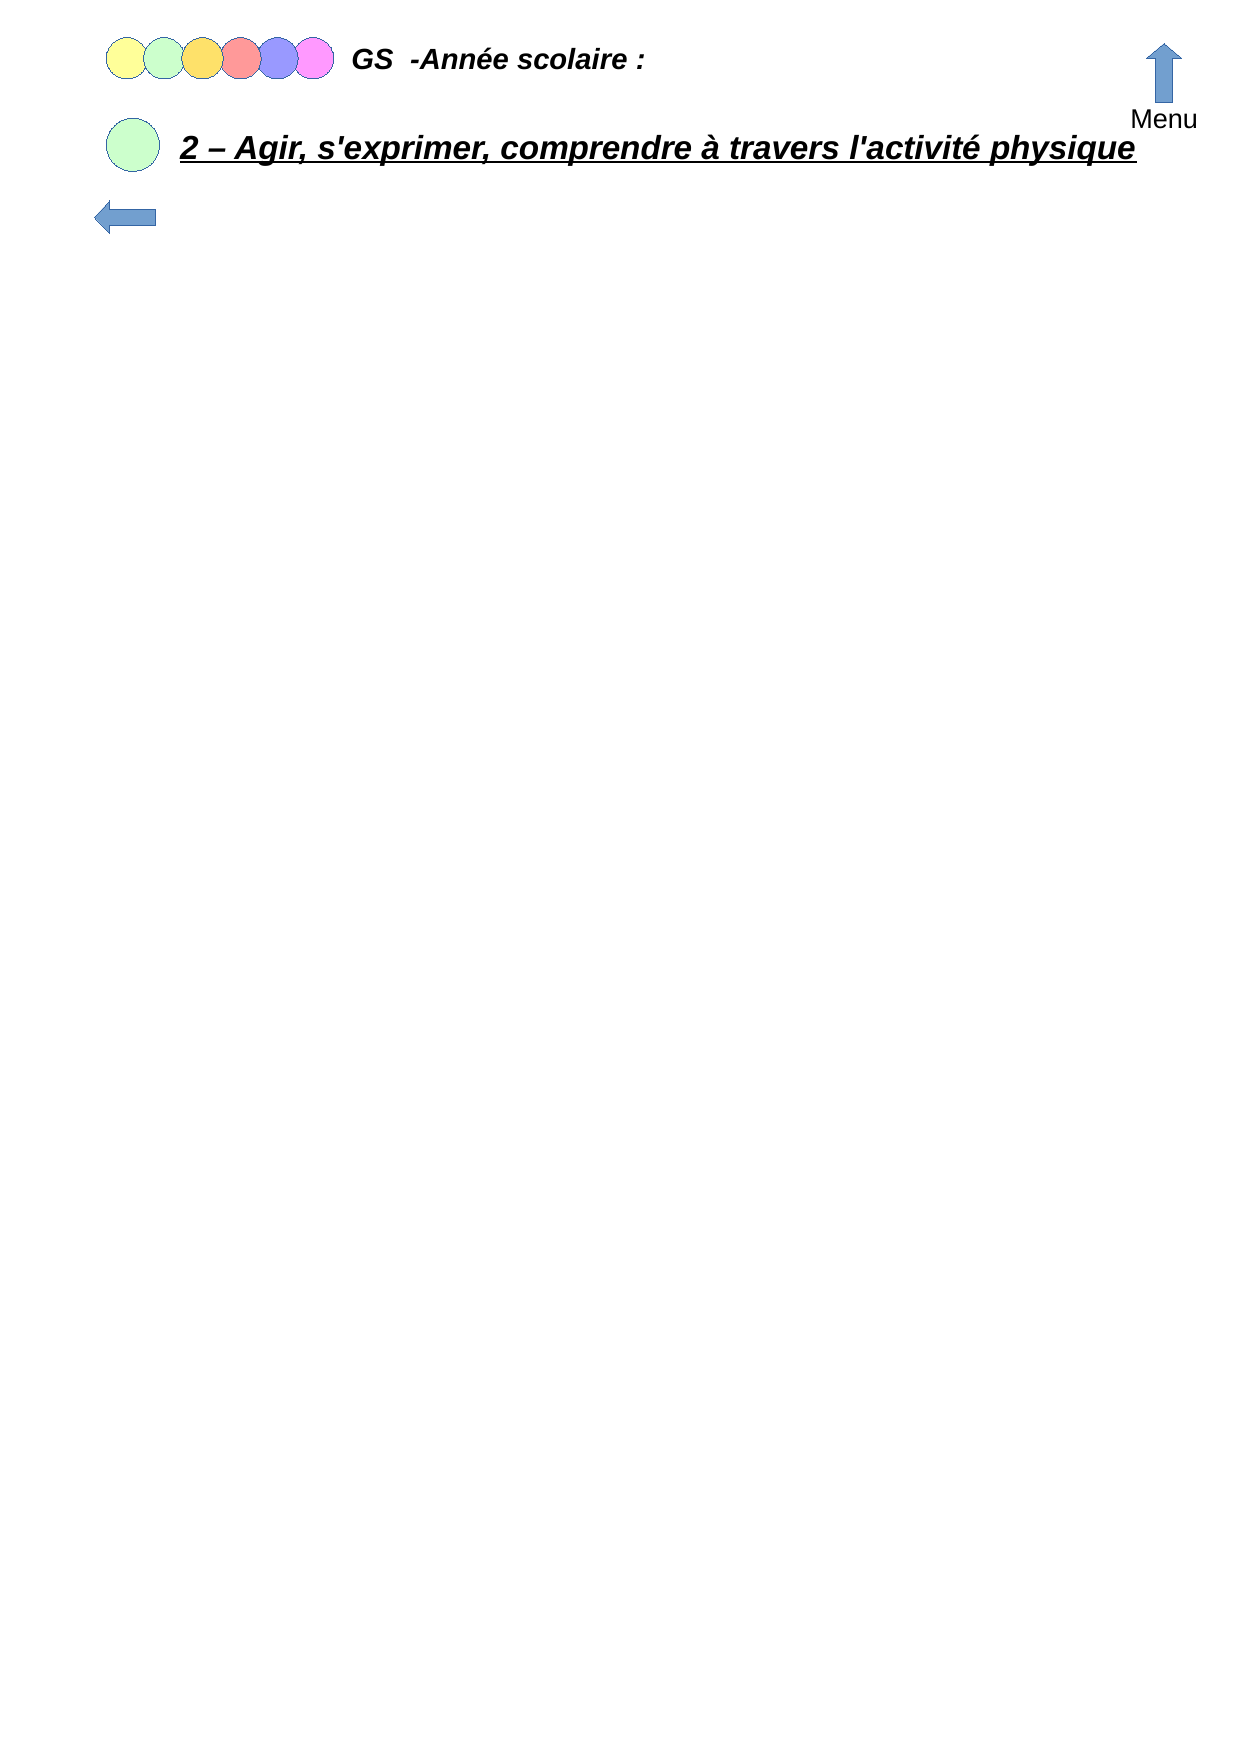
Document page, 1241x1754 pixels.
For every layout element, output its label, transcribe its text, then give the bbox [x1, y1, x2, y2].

text_box [106, 37, 334, 79]
text_box [94, 200, 156, 234]
text_box Menu [1146, 43, 1182, 103]
text_box 2 – Agir, s'exprimer, comprendre à travers l'activité physique [165, 121, 1170, 178]
text_box GS -Année scolaire : [336, 35, 1058, 86]
text_box [106, 118, 160, 172]
